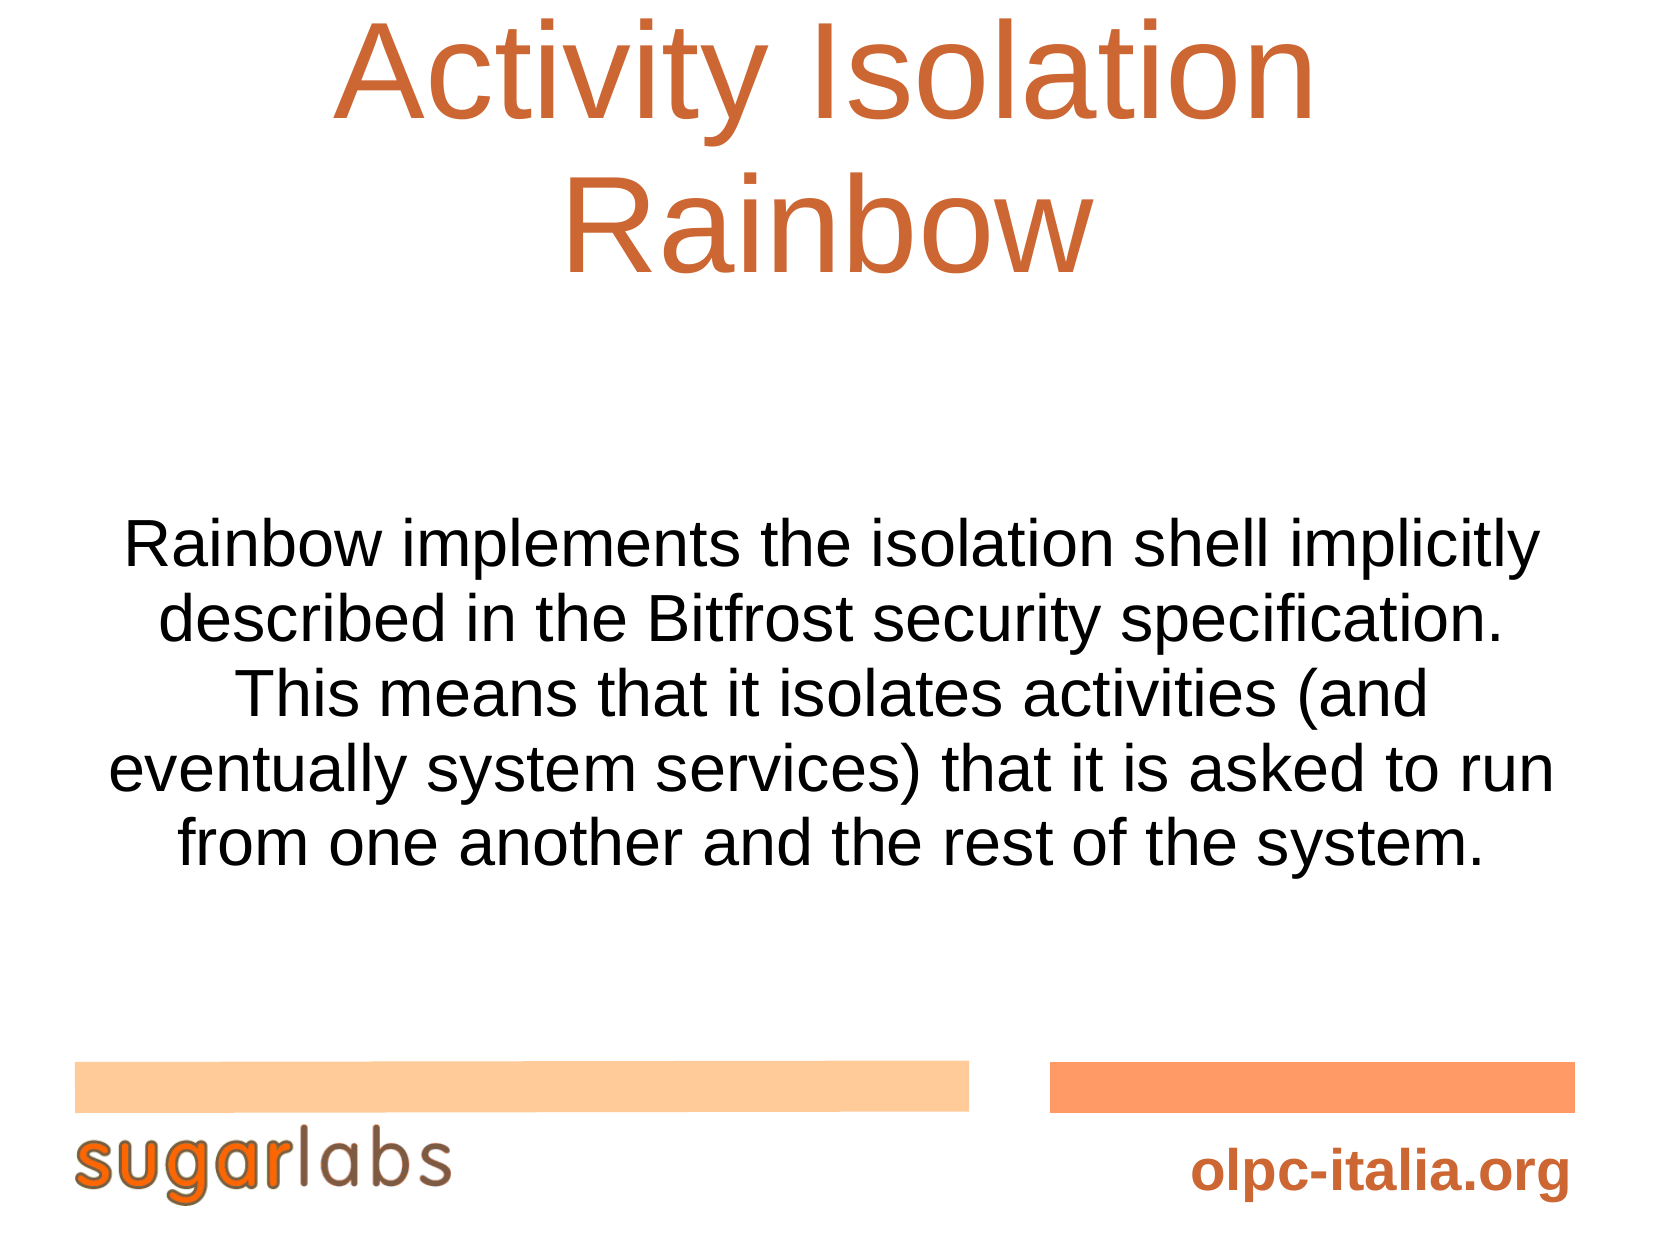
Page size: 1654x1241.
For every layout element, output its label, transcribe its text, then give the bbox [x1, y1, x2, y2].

picture [75, 1124, 451, 1206]
subtitle Rainbow implements the isolation shell implicitly described in the Bitfrost security specification. This means that it isolates activities (and eventually system services) that it is asked to run from one another and the rest of the system. [88, 382, 1577, 1004]
title Activity Isolation Rainbow [59, 0, 1595, 302]
